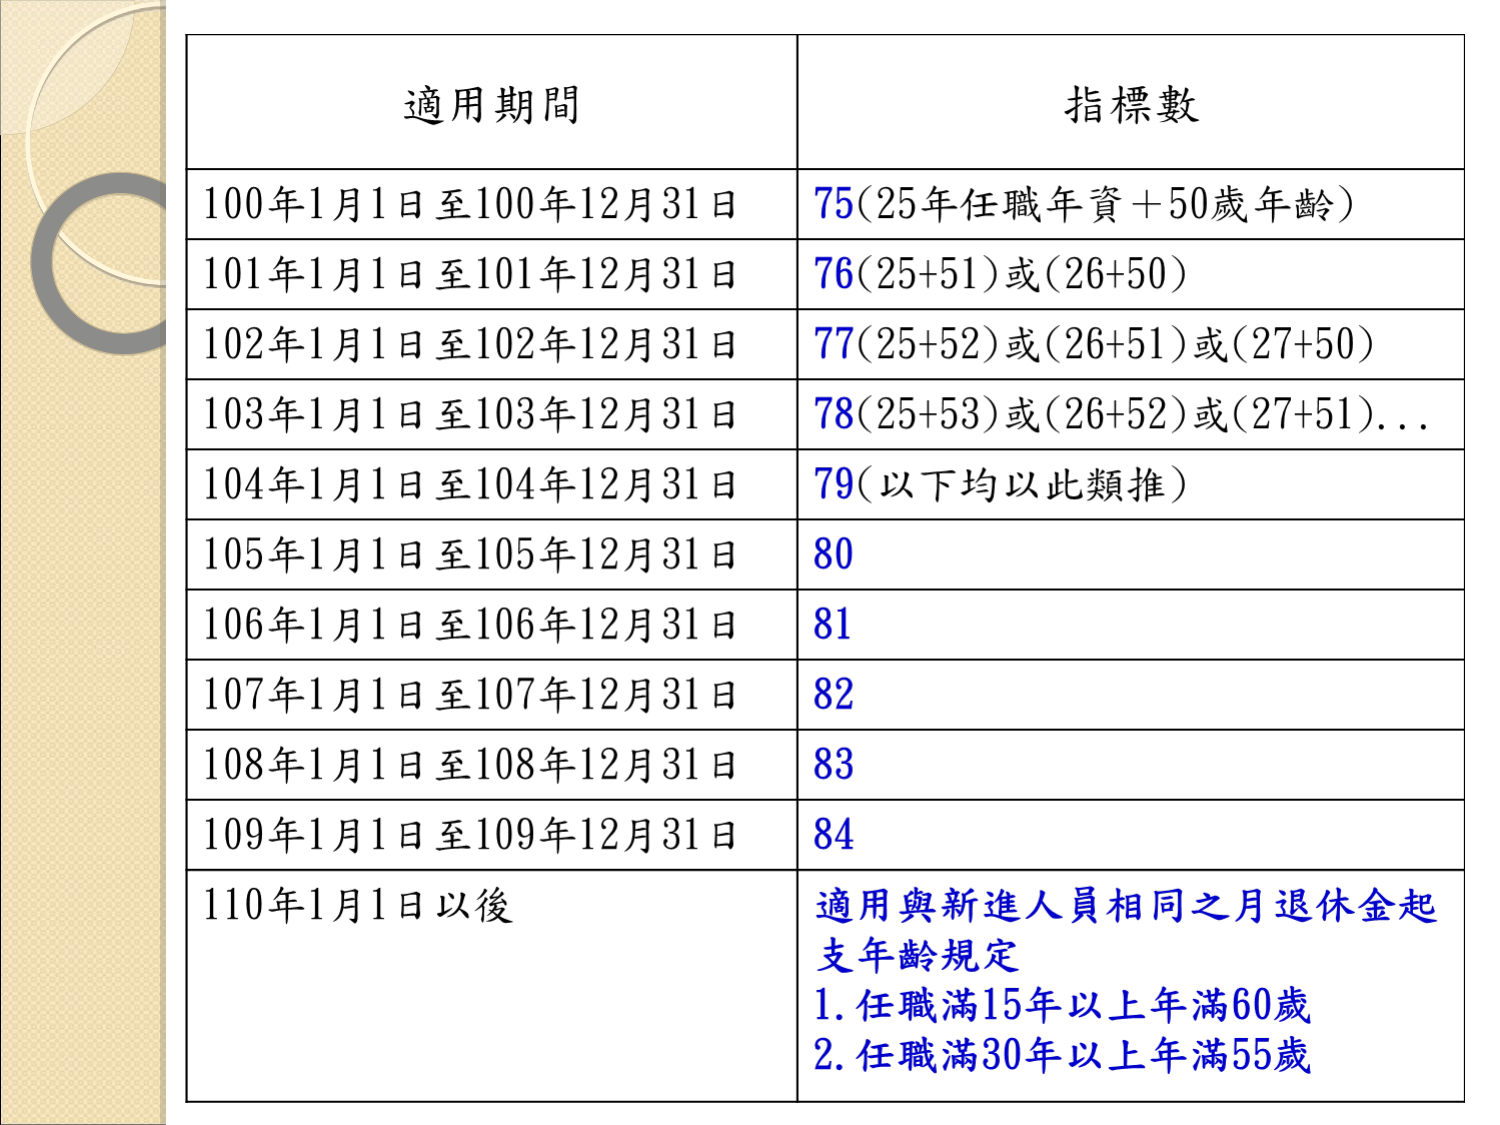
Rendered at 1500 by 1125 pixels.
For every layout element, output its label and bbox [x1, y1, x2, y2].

picture [176, 35, 1465, 1104]
